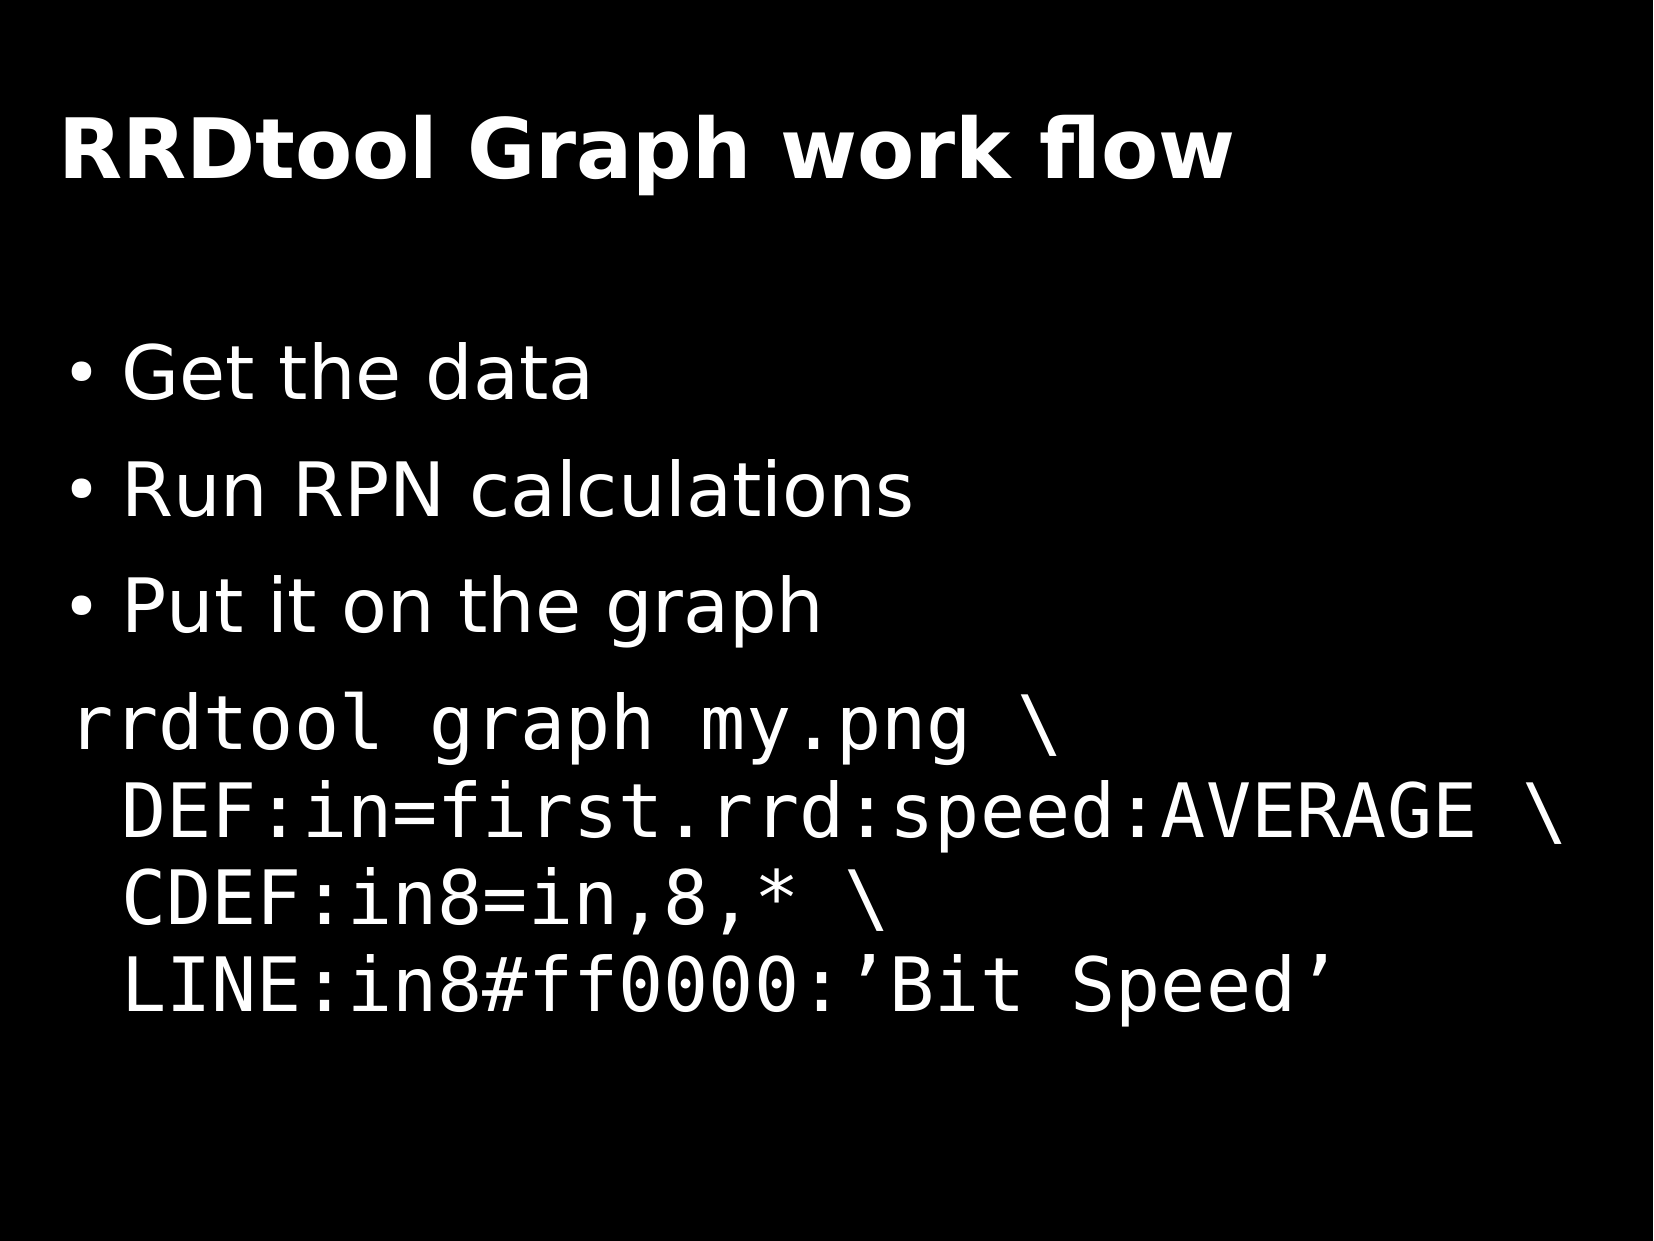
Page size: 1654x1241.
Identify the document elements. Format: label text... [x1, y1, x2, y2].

list Get the data Run RPN calculations Put it on the graph rrdtool graph my.png \ DEF:in=first.rrd:speed:AVERAGE \ CDEF:in8=in,8,* \ LINE:in8#ff0000:’Bit Speed’ [50, 329, 1571, 1084]
title RRDtool Graph work flow [59, 75, 1607, 225]
